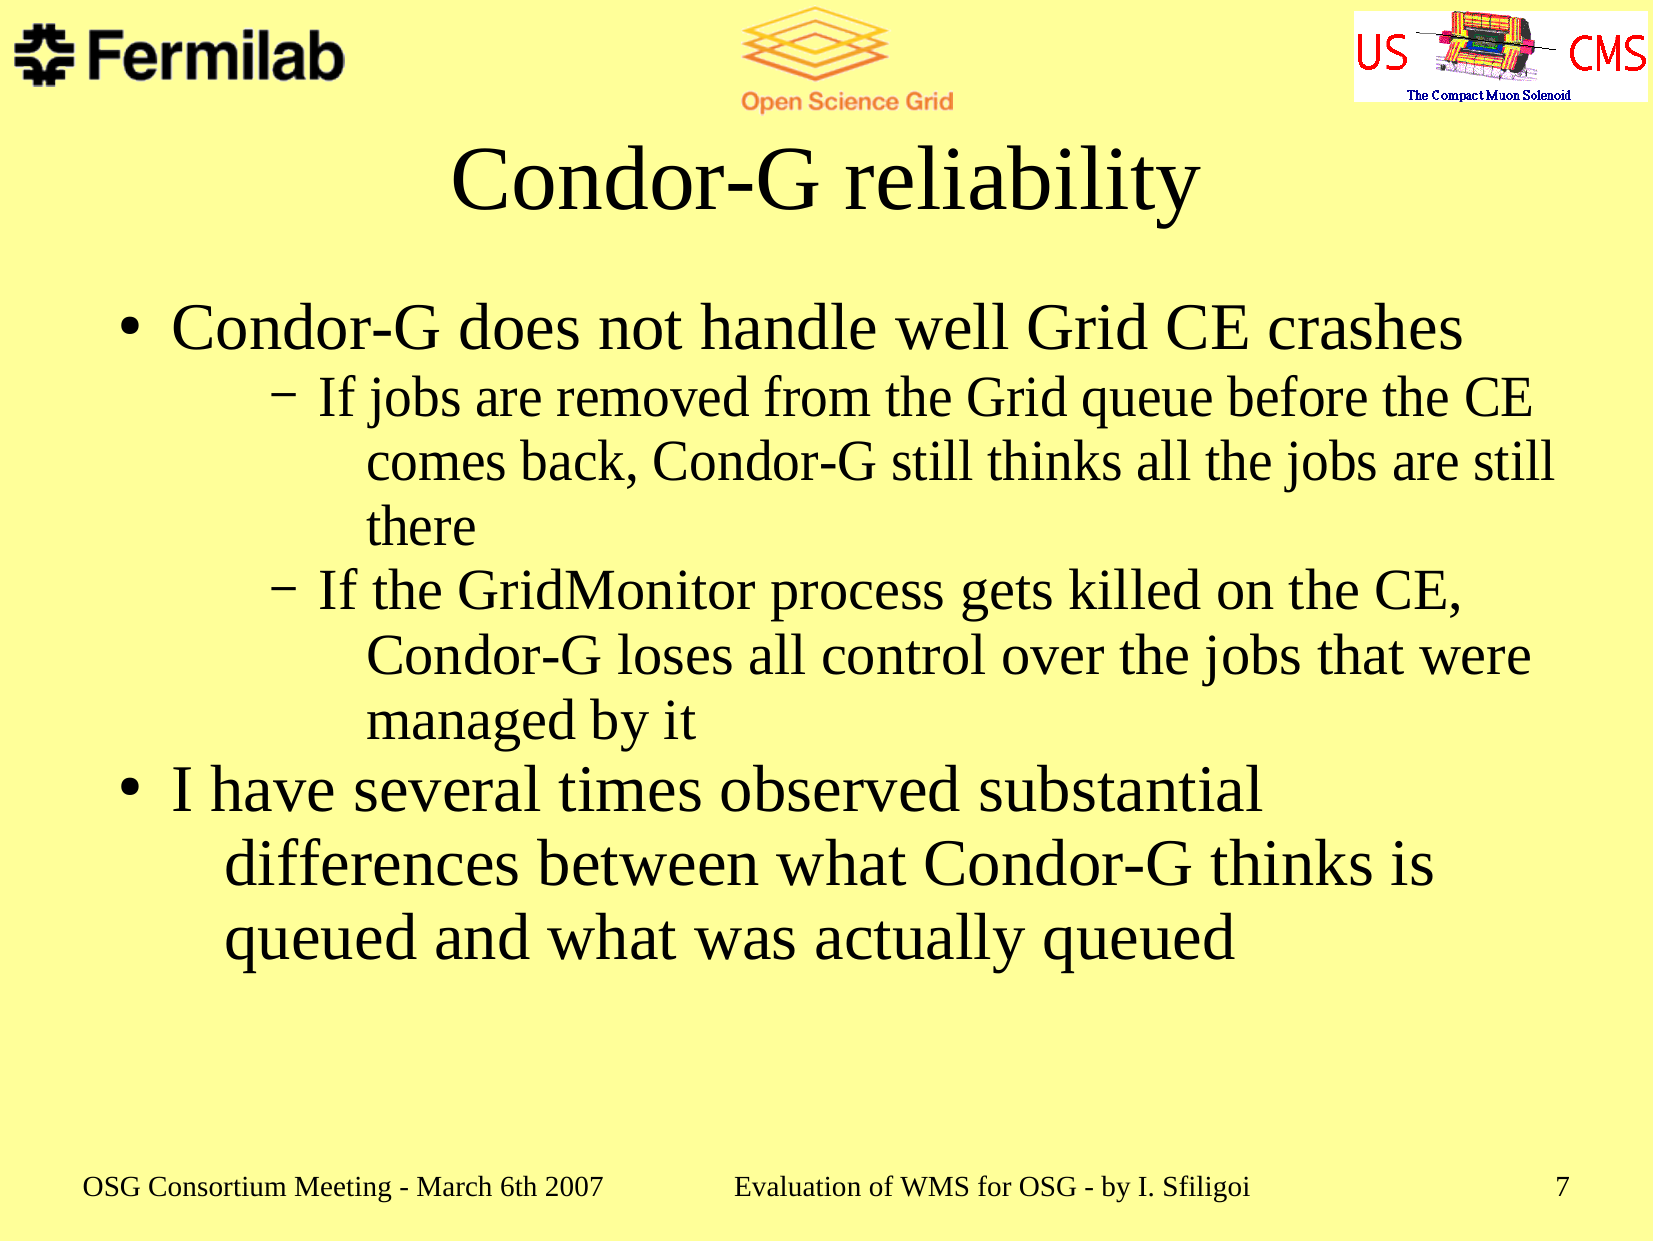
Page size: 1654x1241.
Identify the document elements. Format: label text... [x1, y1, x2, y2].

picture [14, 23, 345, 87]
title Condor-G reliability [82, 100, 1571, 257]
picture [1354, 11, 1648, 102]
list Condor-G does not handle well Grid CE crashes If jobs are removed from the Grid queue before the CE comes back, Condor-G still thinks all the jobs are still there If the GridMonitor process gets killed on the CE, Condor-G loses all control over the jobs that were managed by it I have several times observed substantial differences between what Condor-G thinks is queued and what was actually queued [82, 290, 1571, 1152]
picture [741, 5, 953, 100]
